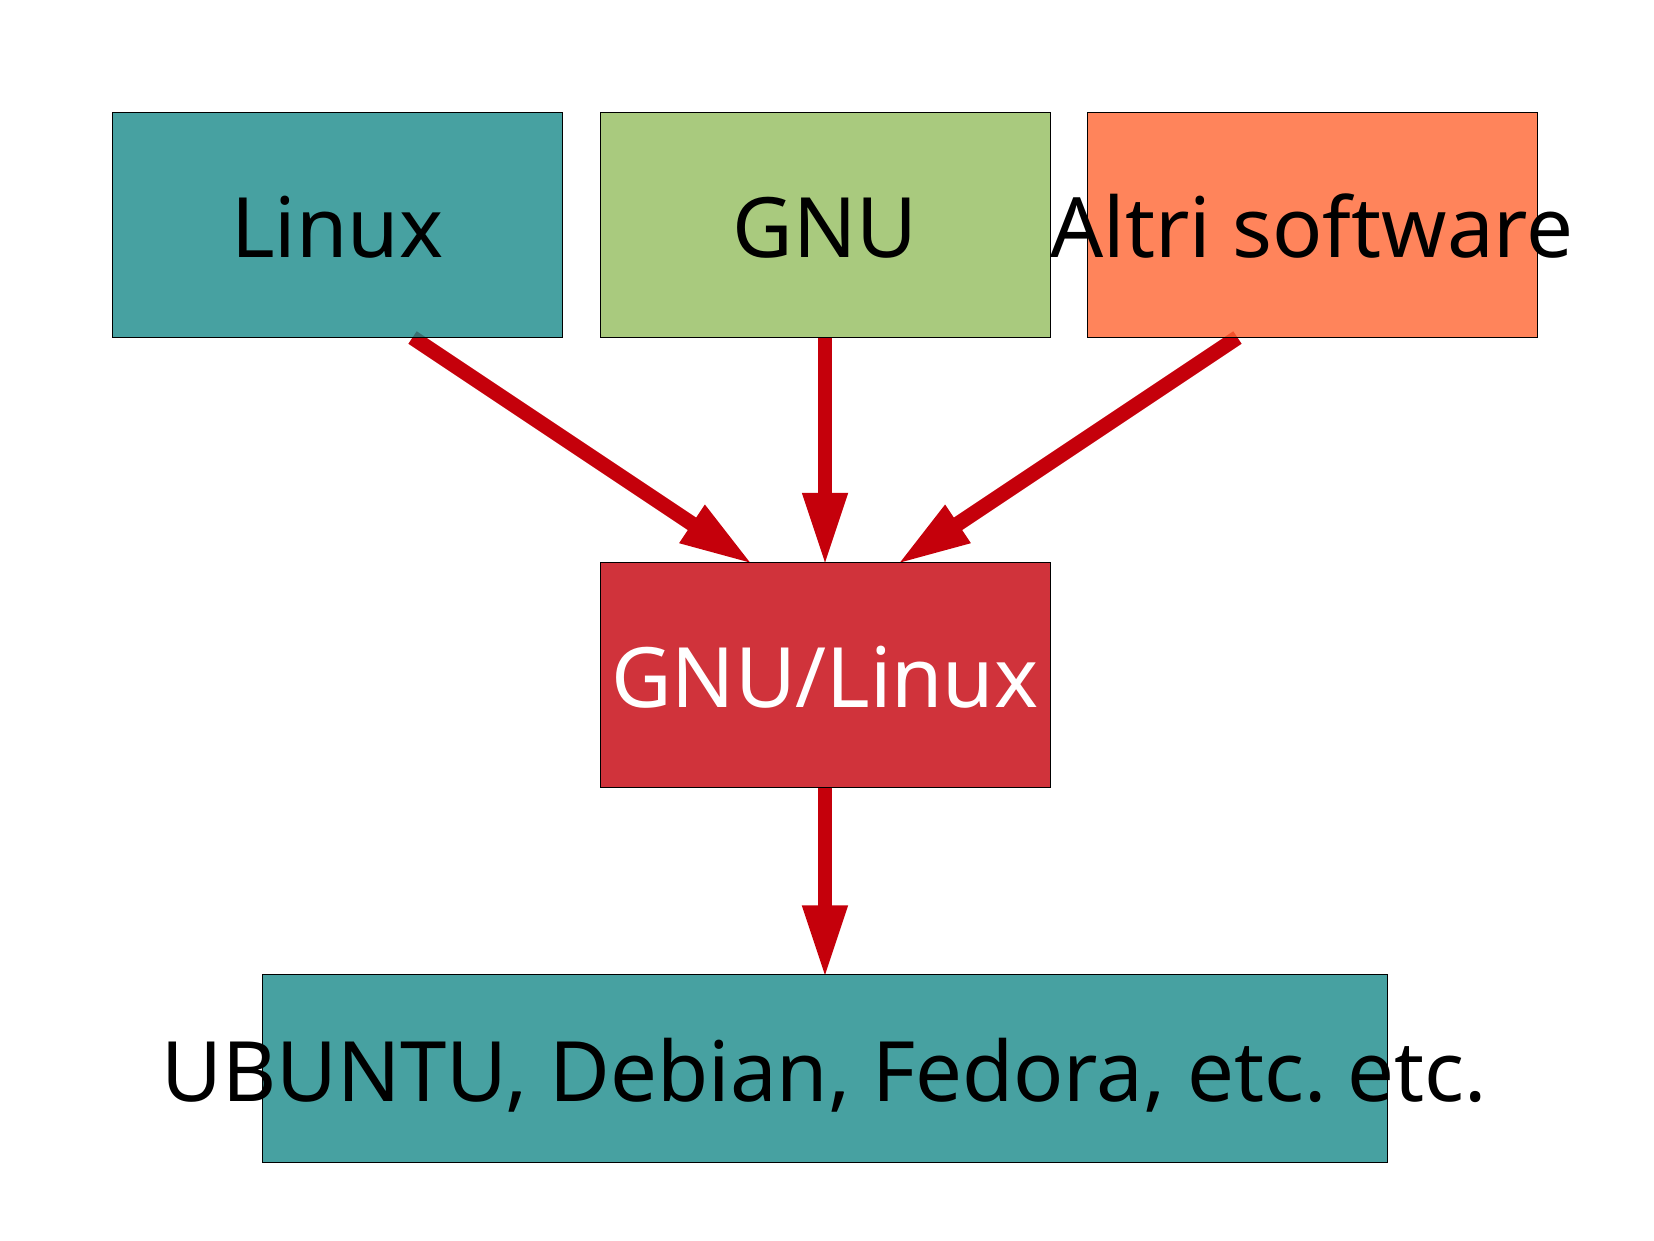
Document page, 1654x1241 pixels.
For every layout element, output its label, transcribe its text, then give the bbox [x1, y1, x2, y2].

text_box GNU [600, 112, 1051, 120]
text_box Linux [112, 112, 563, 120]
text_box Altri software [1087, 112, 1538, 120]
text_box GNU/Linux [600, 562, 1051, 570]
text_box UBUNTU, Debian, Fedora, etc. etc. [262, 974, 1388, 979]
